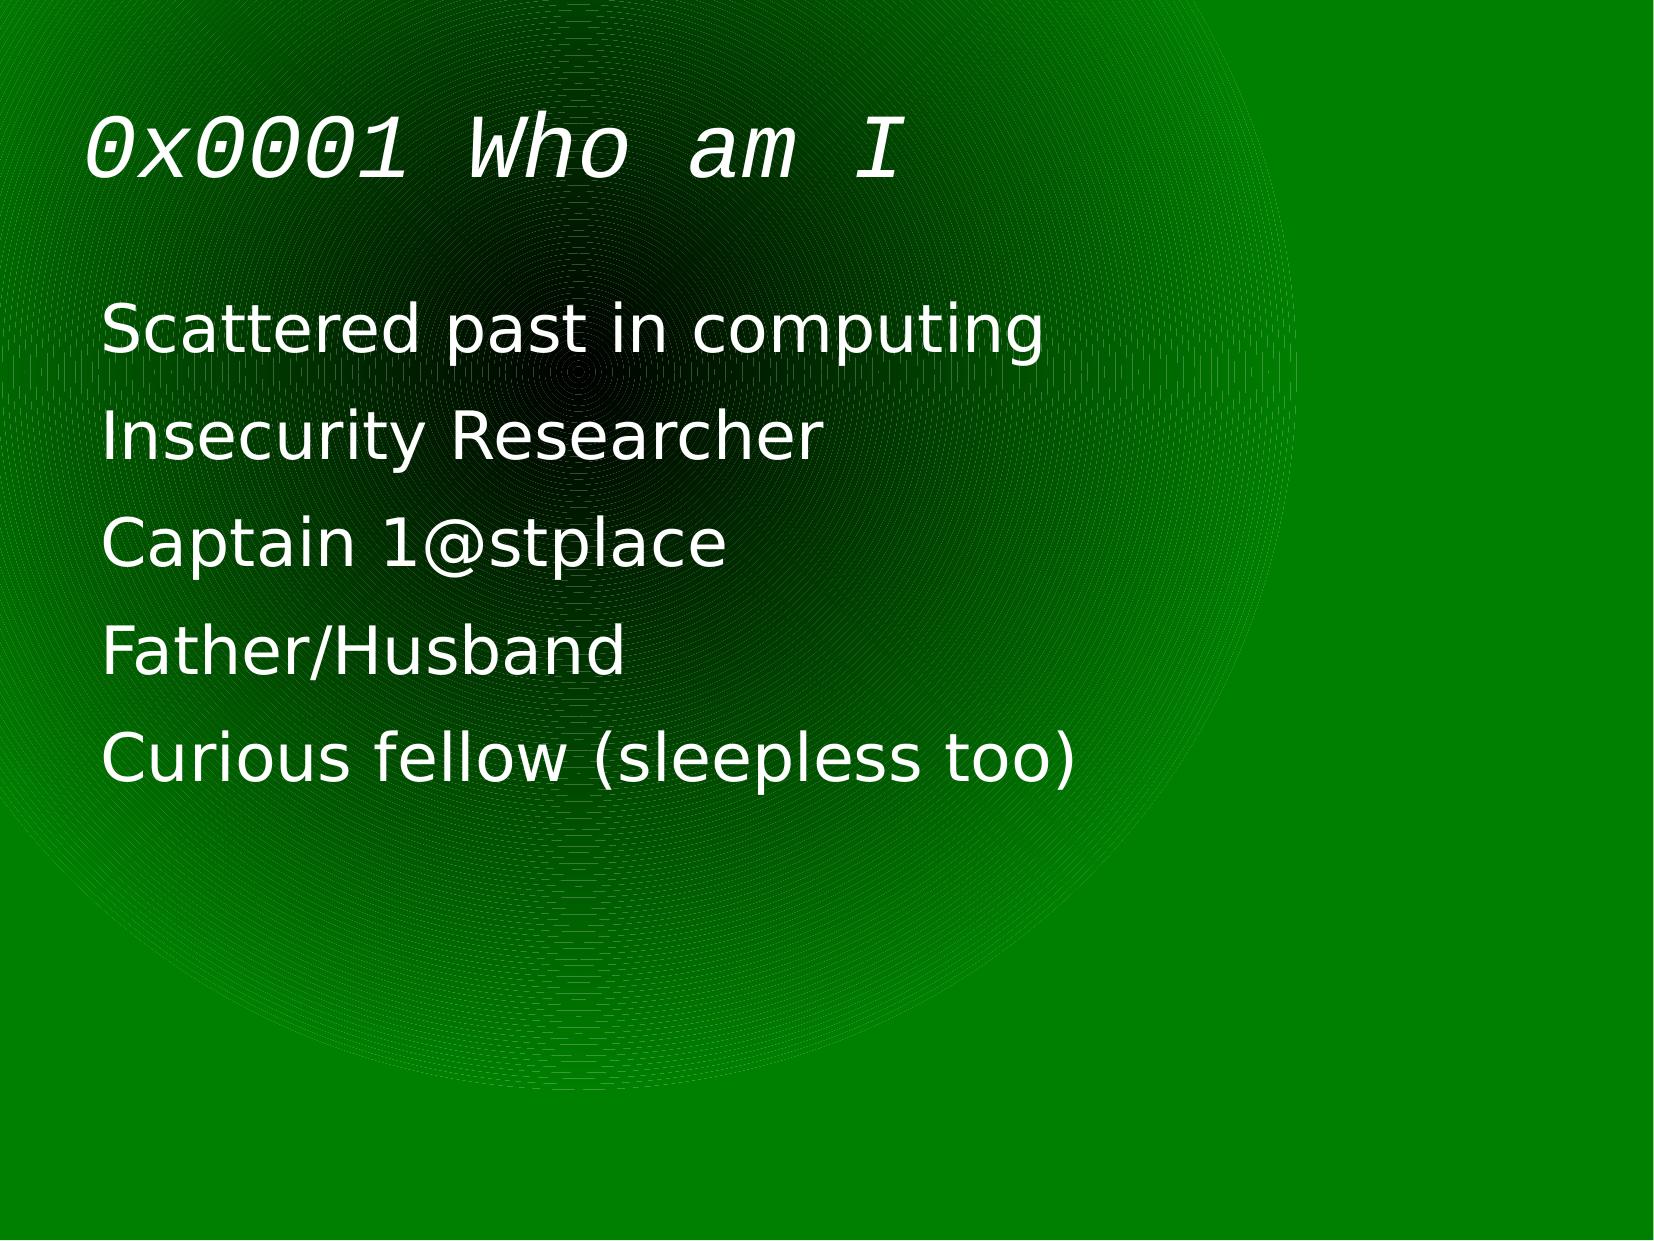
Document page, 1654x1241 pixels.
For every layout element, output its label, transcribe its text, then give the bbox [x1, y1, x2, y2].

title 0x0001 Who am I [82, 49, 1571, 257]
list Scattered past in computing Insecurity Researcher Captain 1@stplace Father/Husband Curious fellow (sleepless too) [82, 290, 1571, 1094]
